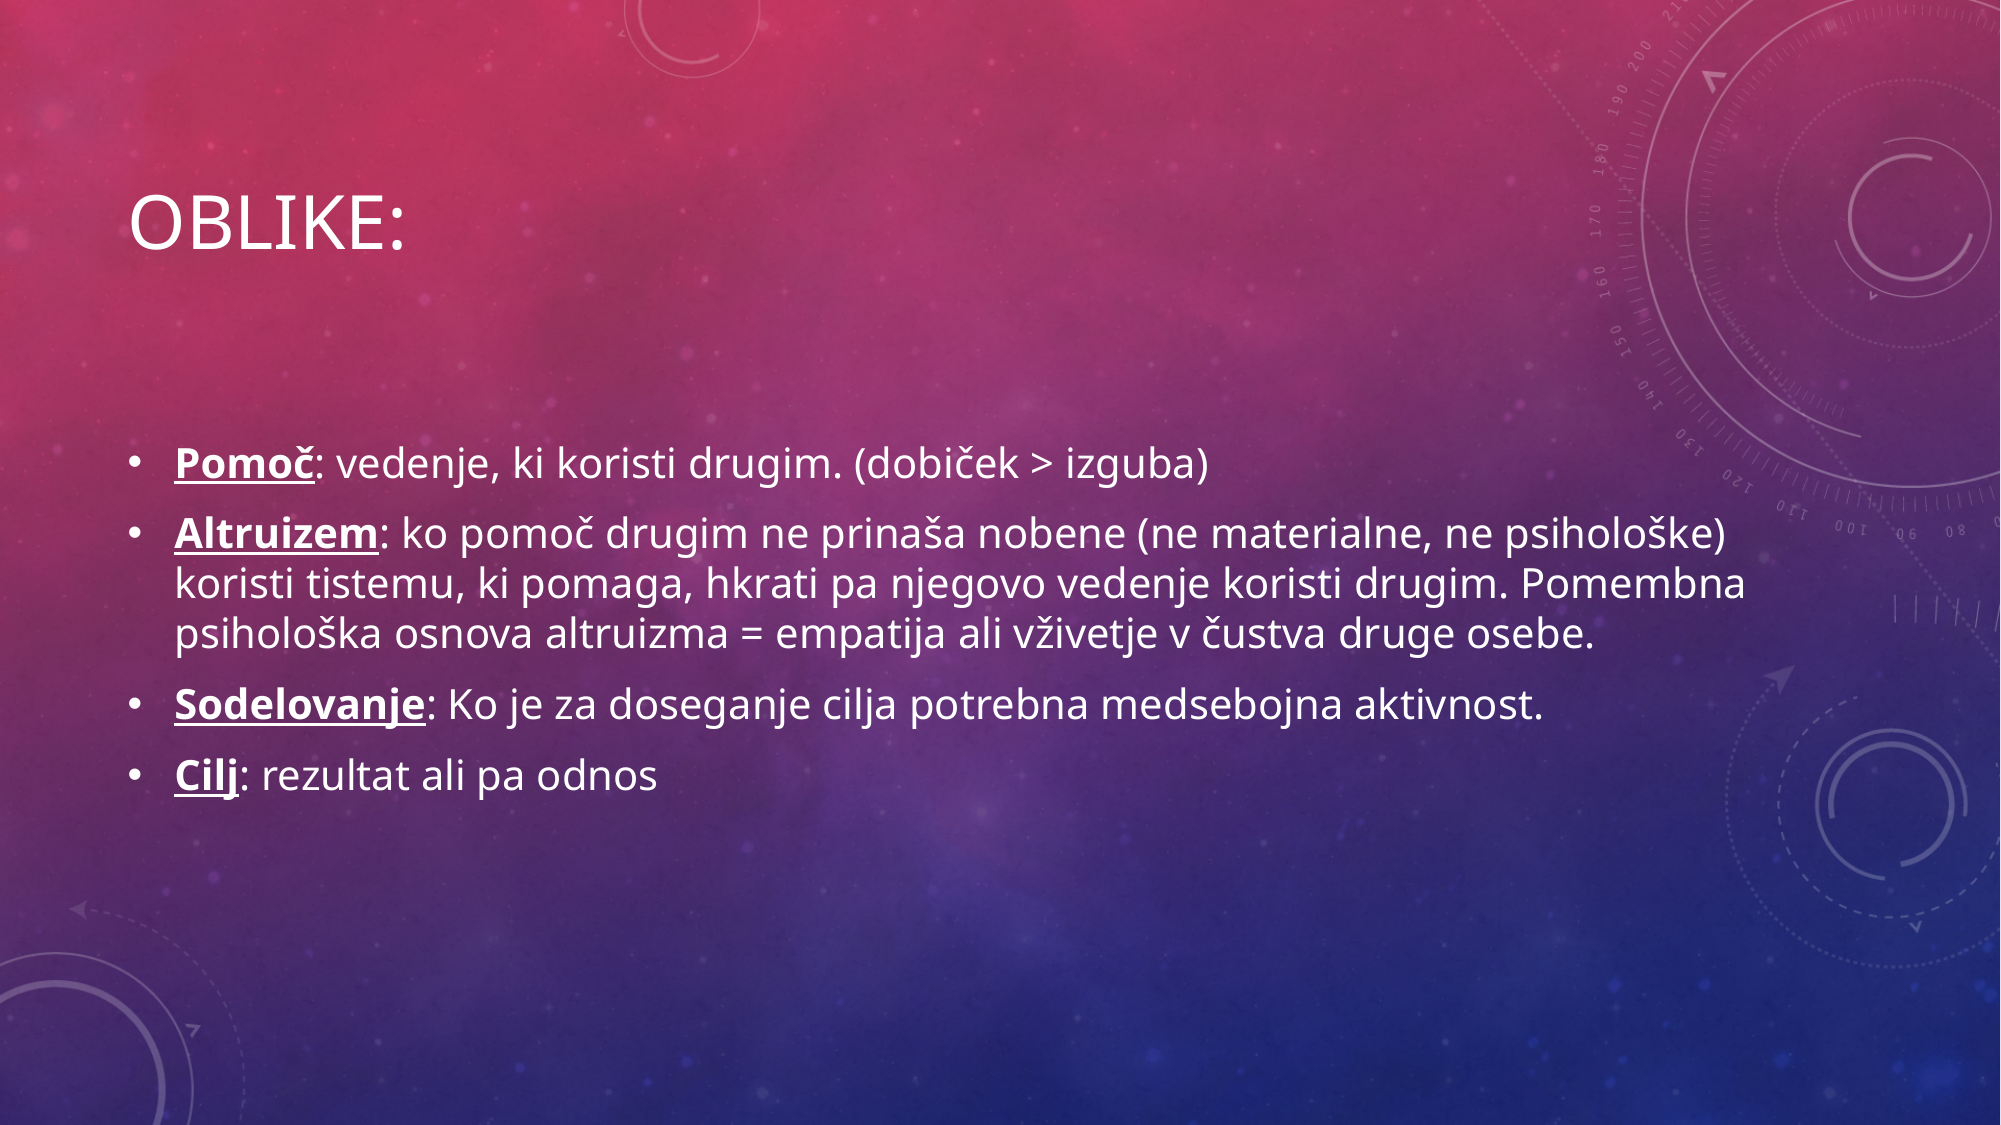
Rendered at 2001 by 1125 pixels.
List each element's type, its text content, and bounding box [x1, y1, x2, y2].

picture [0, 0, 2001, 1125]
title OBLIKE: [112, 99, 1775, 339]
list Pomoč: vedenje, ki koristi drugim. (dobiček > izguba) Altruizem: ko pomoč drugim ne prinaša nobene (ne materialne, ne psihološke) koristi tistemu, ki pomaga, hkrati pa njegovo vedenje koristi drugim. Pomembna psihološka osnova altruizma = empatija ali vživetje v čustva druge osebe. Sodelovanje: Ko je za doseganje cilja potrebna medsebojna aktivnost. Cilj: rezultat ali pa odnos [112, 351, 1775, 950]
